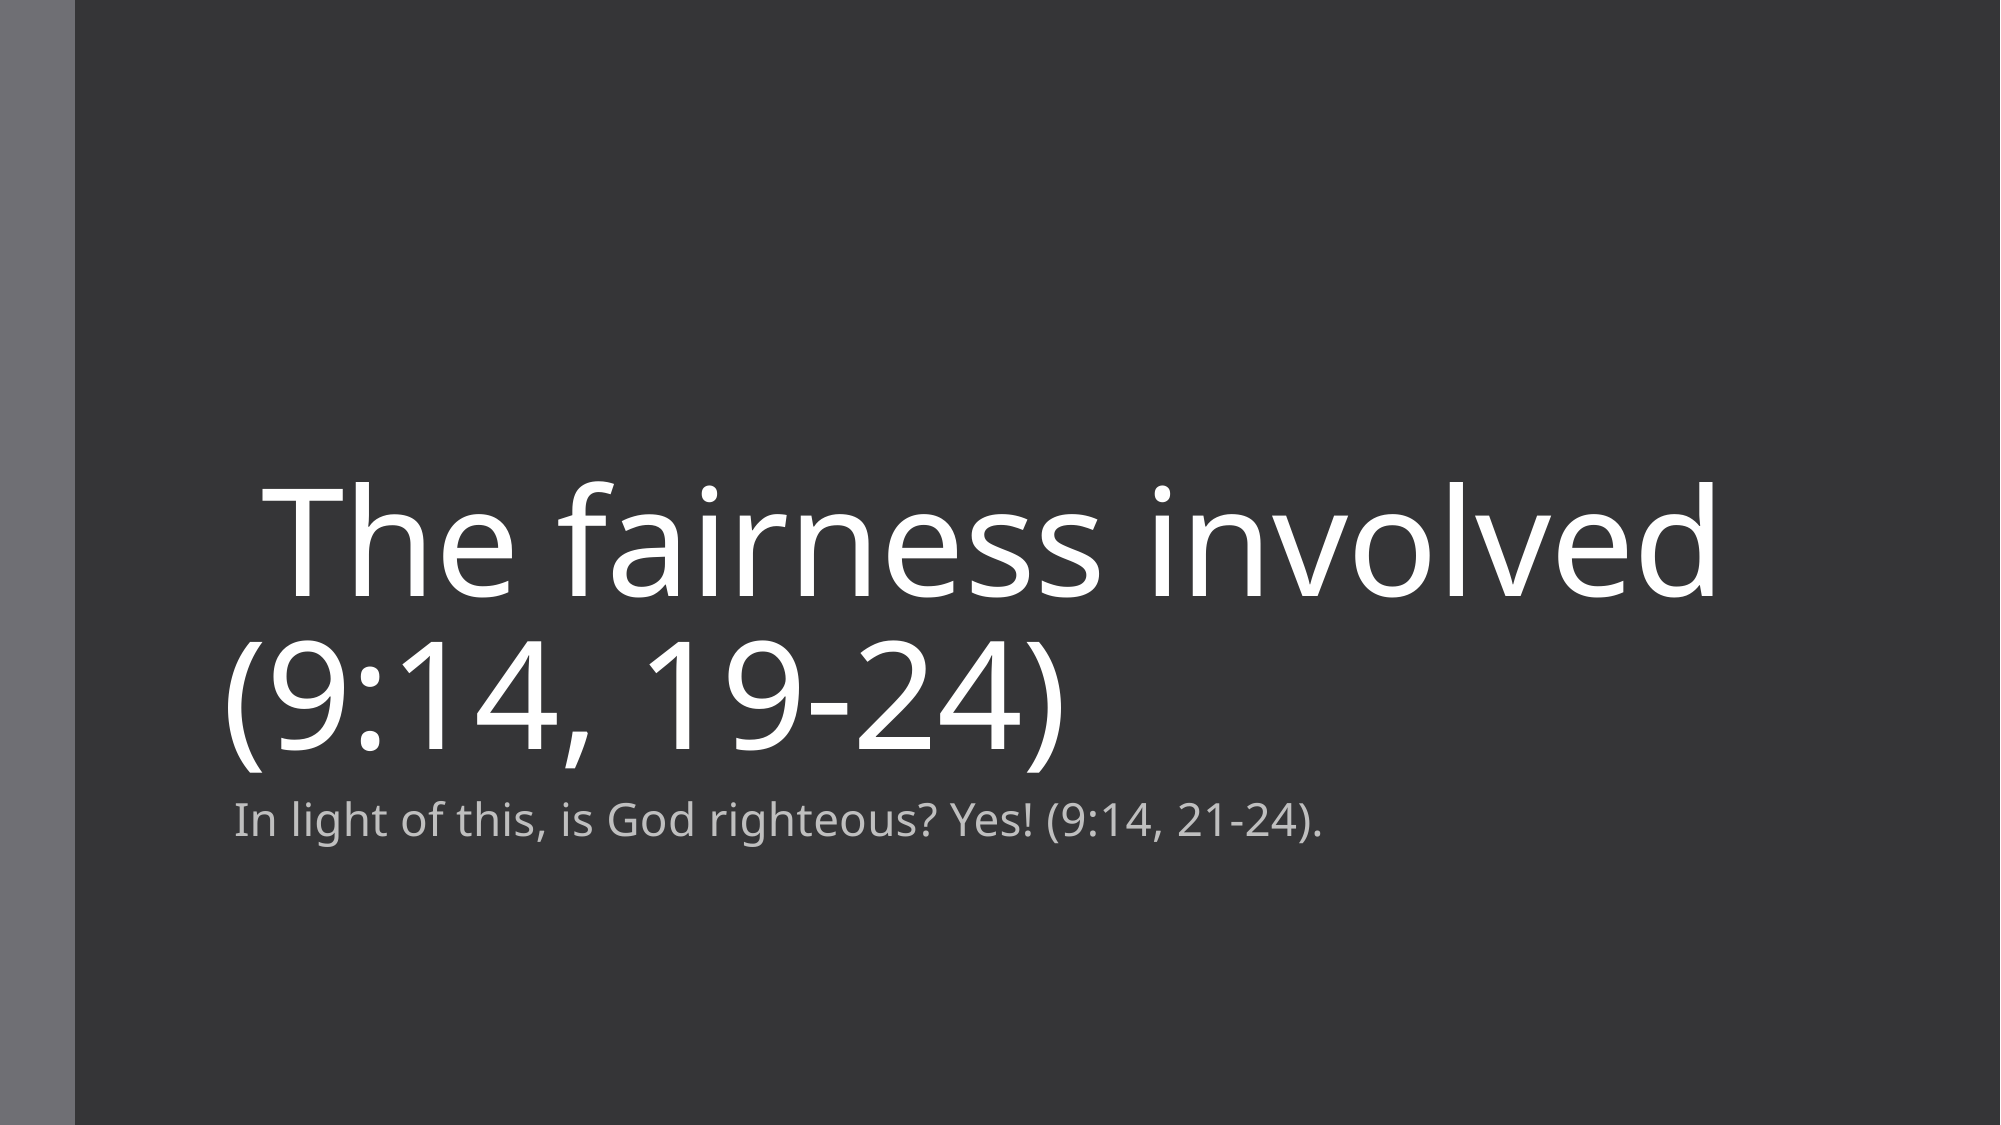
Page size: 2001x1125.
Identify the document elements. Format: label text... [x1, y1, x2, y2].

title The fairness involved (9:14, 19-24) [206, 124, 1752, 787]
subtitle In light of this, is God righteous? Yes! (9:14, 21-24). [206, 787, 1752, 1066]
